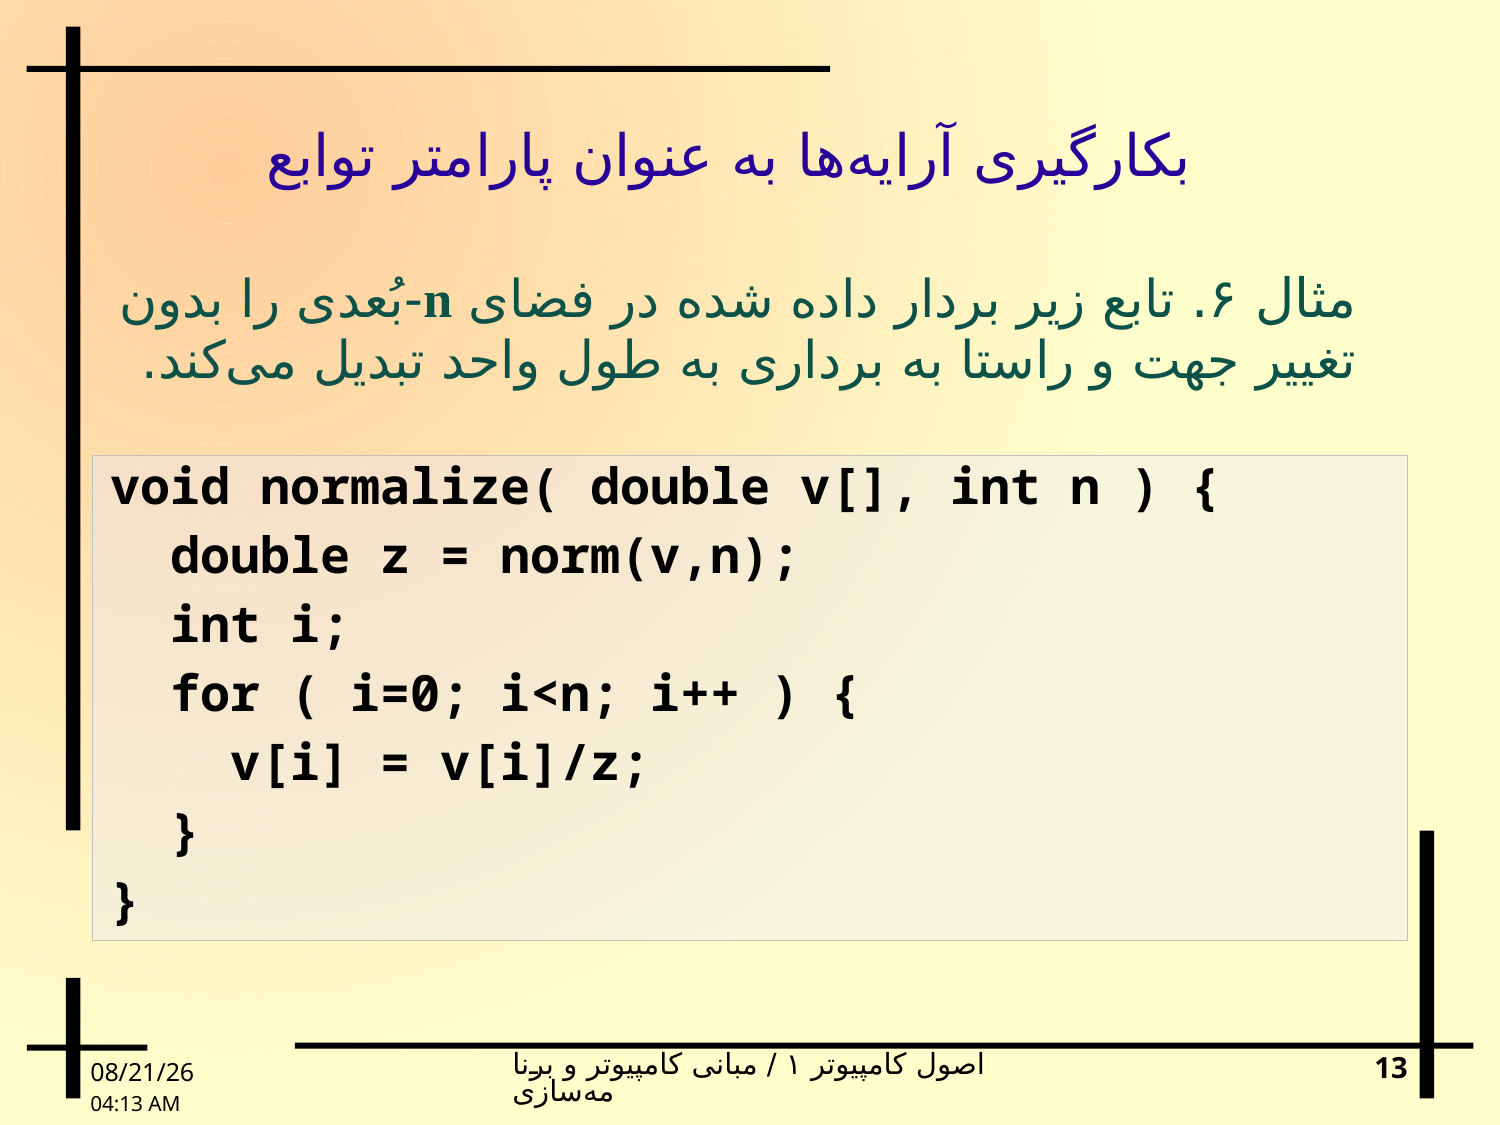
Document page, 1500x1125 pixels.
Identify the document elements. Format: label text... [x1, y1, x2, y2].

text_box void normalize( double v[], int n ) { double z = norm(v,n); int i; for ( i=0; i<n; i++ ) { v[i] = v[i]/z; } } [92, 455, 1408, 941]
list مثال ۶. تابع زیر بردار داده شده در فضای n-بُعدی را بدون تغییر جهت و راستا به برداری به طول واحد تبدیل می‌کند. [98, 266, 1410, 433]
title بکارگیری آرایه‌ها به عنوان پارامتر توابع [113, 97, 1344, 217]
